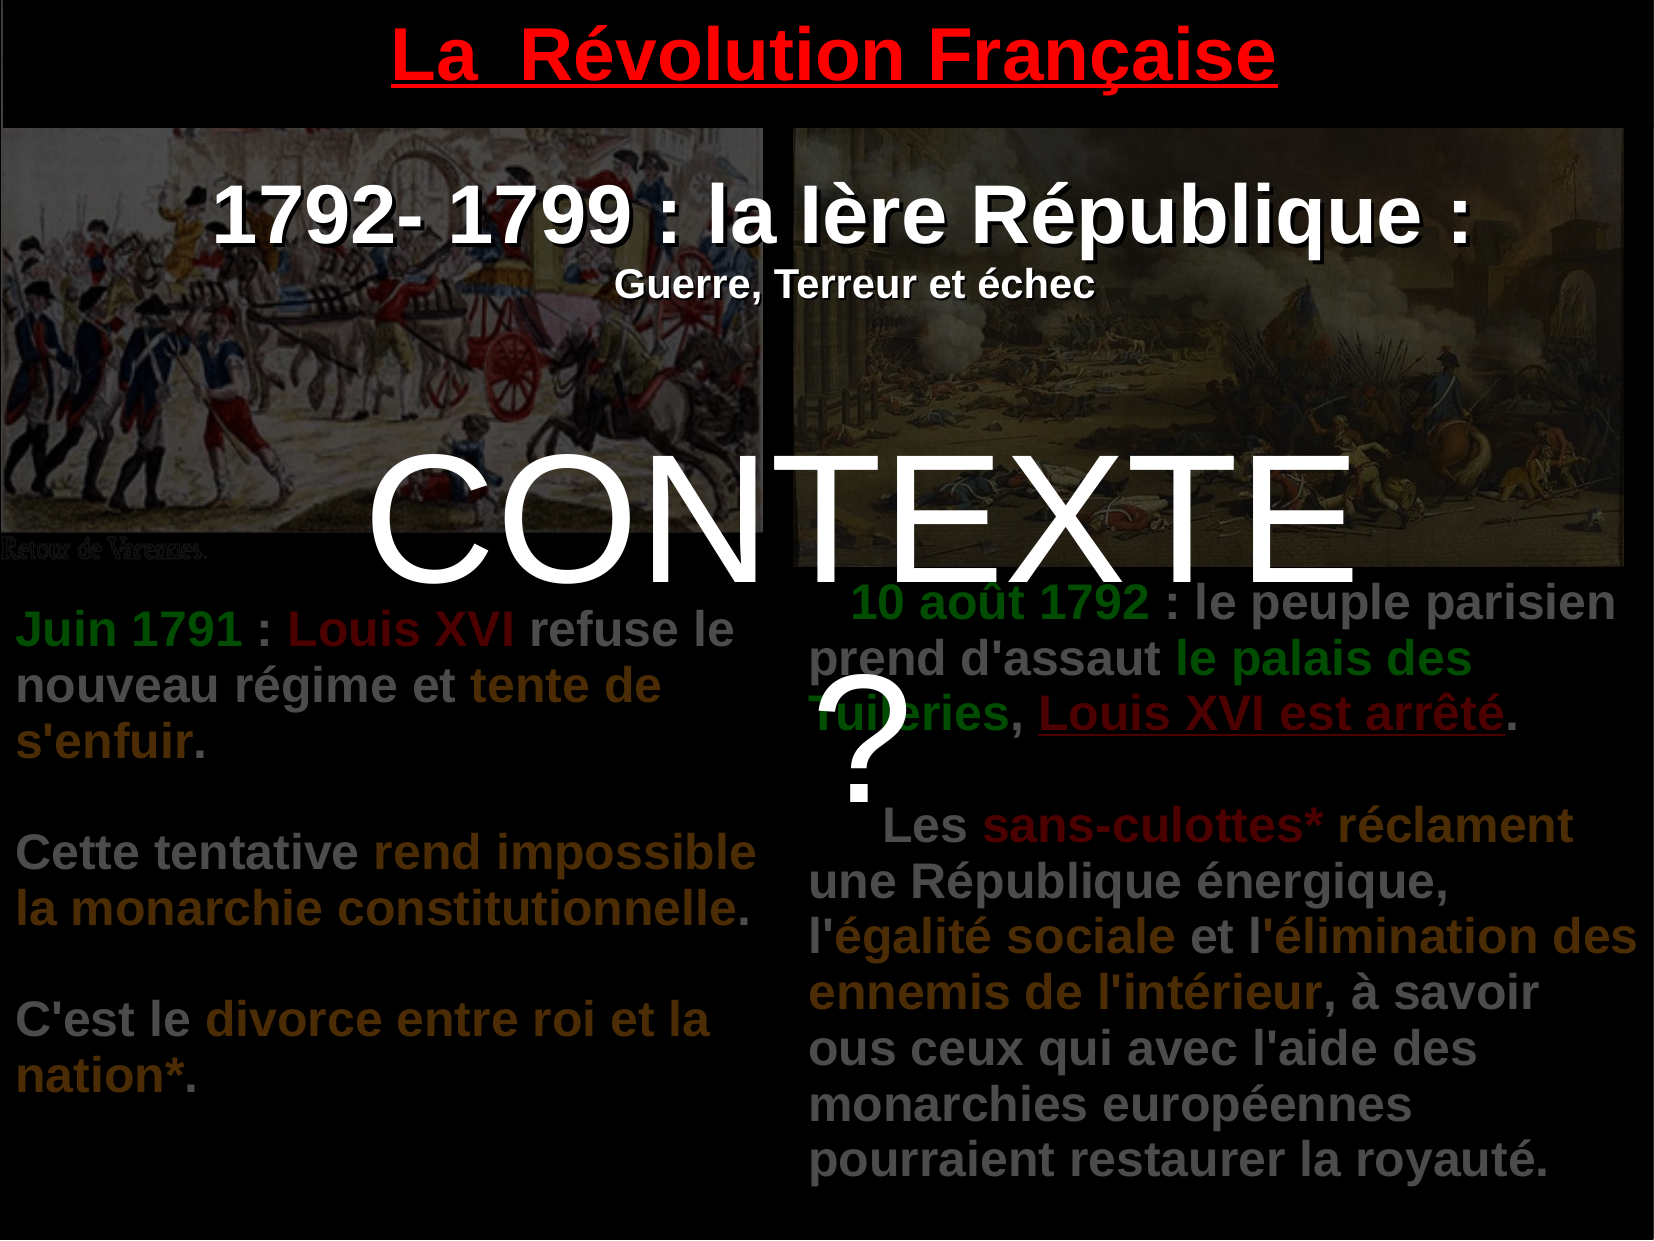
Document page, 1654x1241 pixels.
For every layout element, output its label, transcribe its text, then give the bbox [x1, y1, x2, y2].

text_box CONTEXTE ? [0, 0, 1654, 1240]
text_box La Révolution Française [3, 0, 1654, 128]
text_box 1792- 1799 : la Ière République : Guerre, Terreur et échec [89, 160, 1621, 316]
